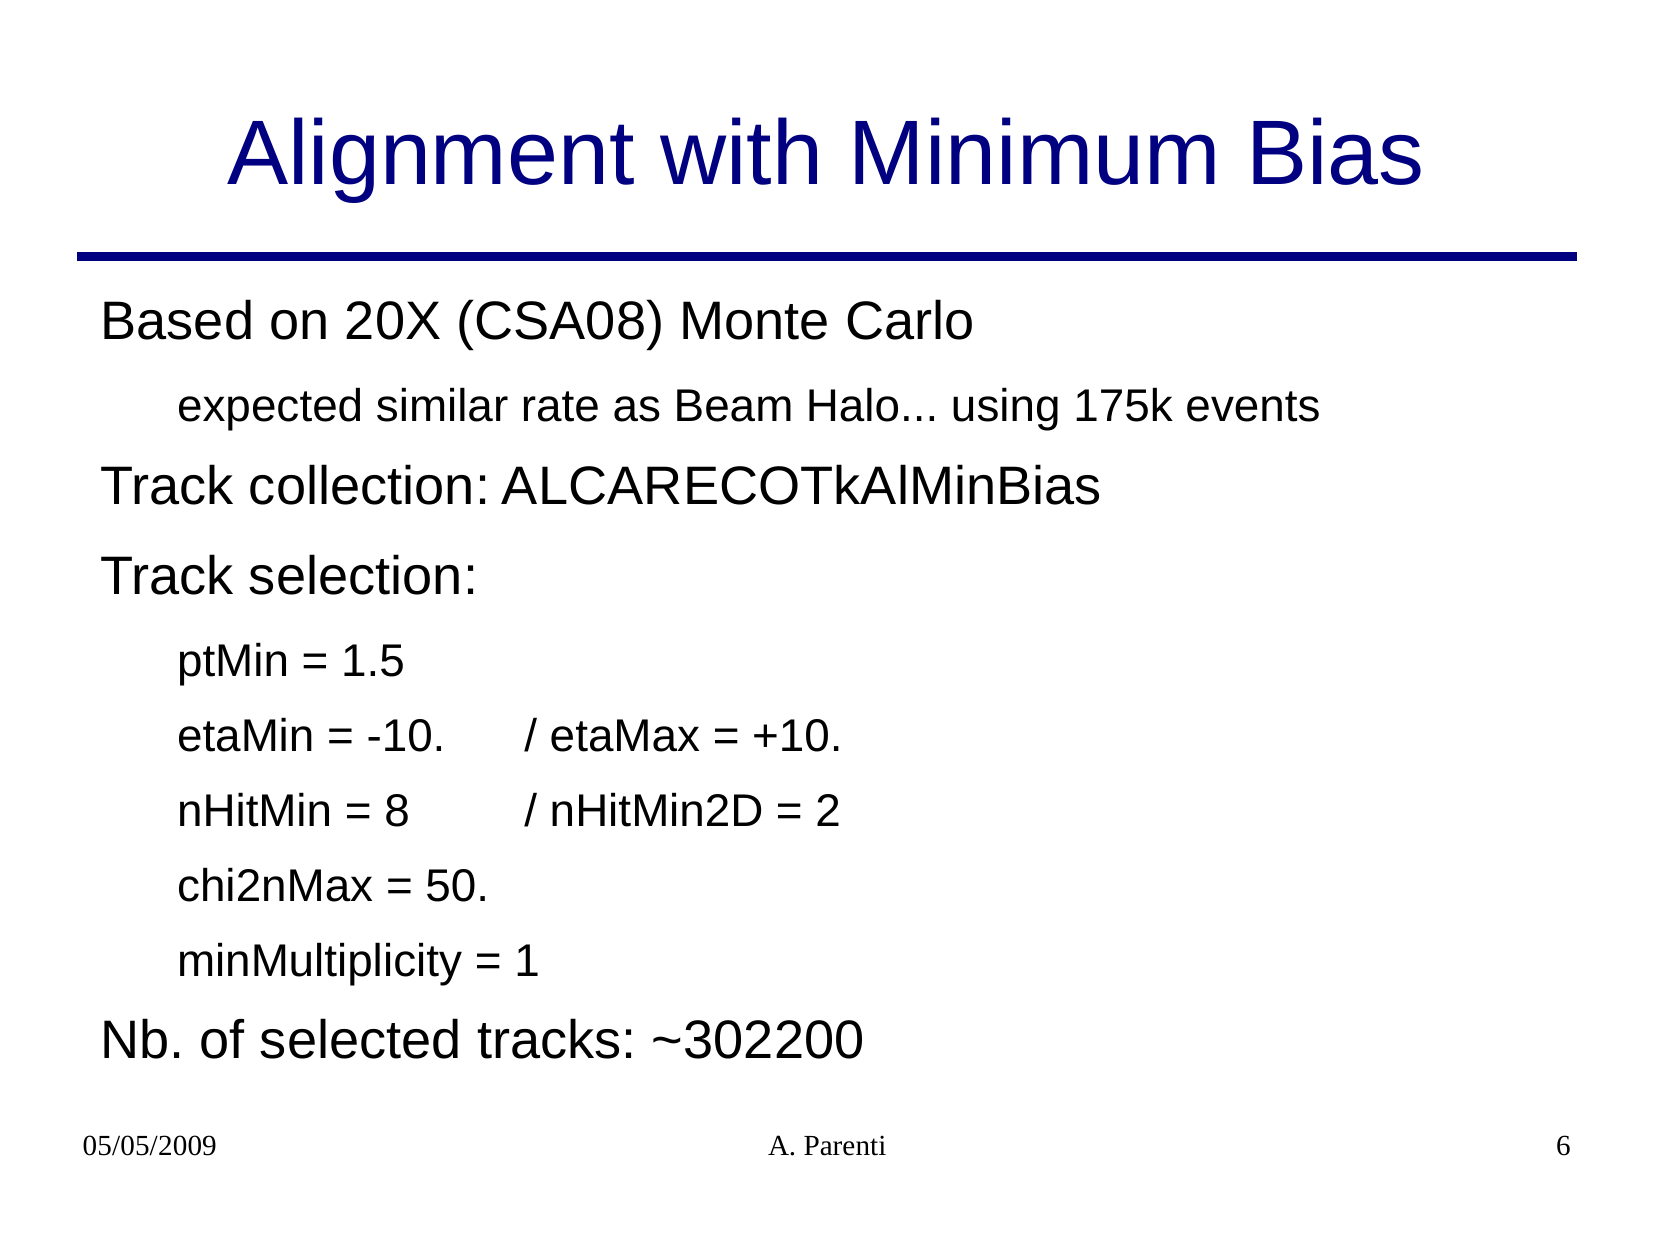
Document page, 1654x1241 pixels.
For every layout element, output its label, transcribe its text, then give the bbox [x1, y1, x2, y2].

list Based on 20X (CSA08) Monte Carlo expected similar rate as Beam Halo... using 175k events Track collection: ALCARECOTkAlMinBias Track selection: ptMin = 1.5 etaMin = -10. / etaMax = +10. nHitMin = 8 / nHitMin2D = 2 chi2nMax = 50. minMultiplicity = 1 Nb. of selected tracks: ~302200 [82, 290, 1571, 1094]
title Alignment with Minimum Bias [82, 56, 1571, 250]
